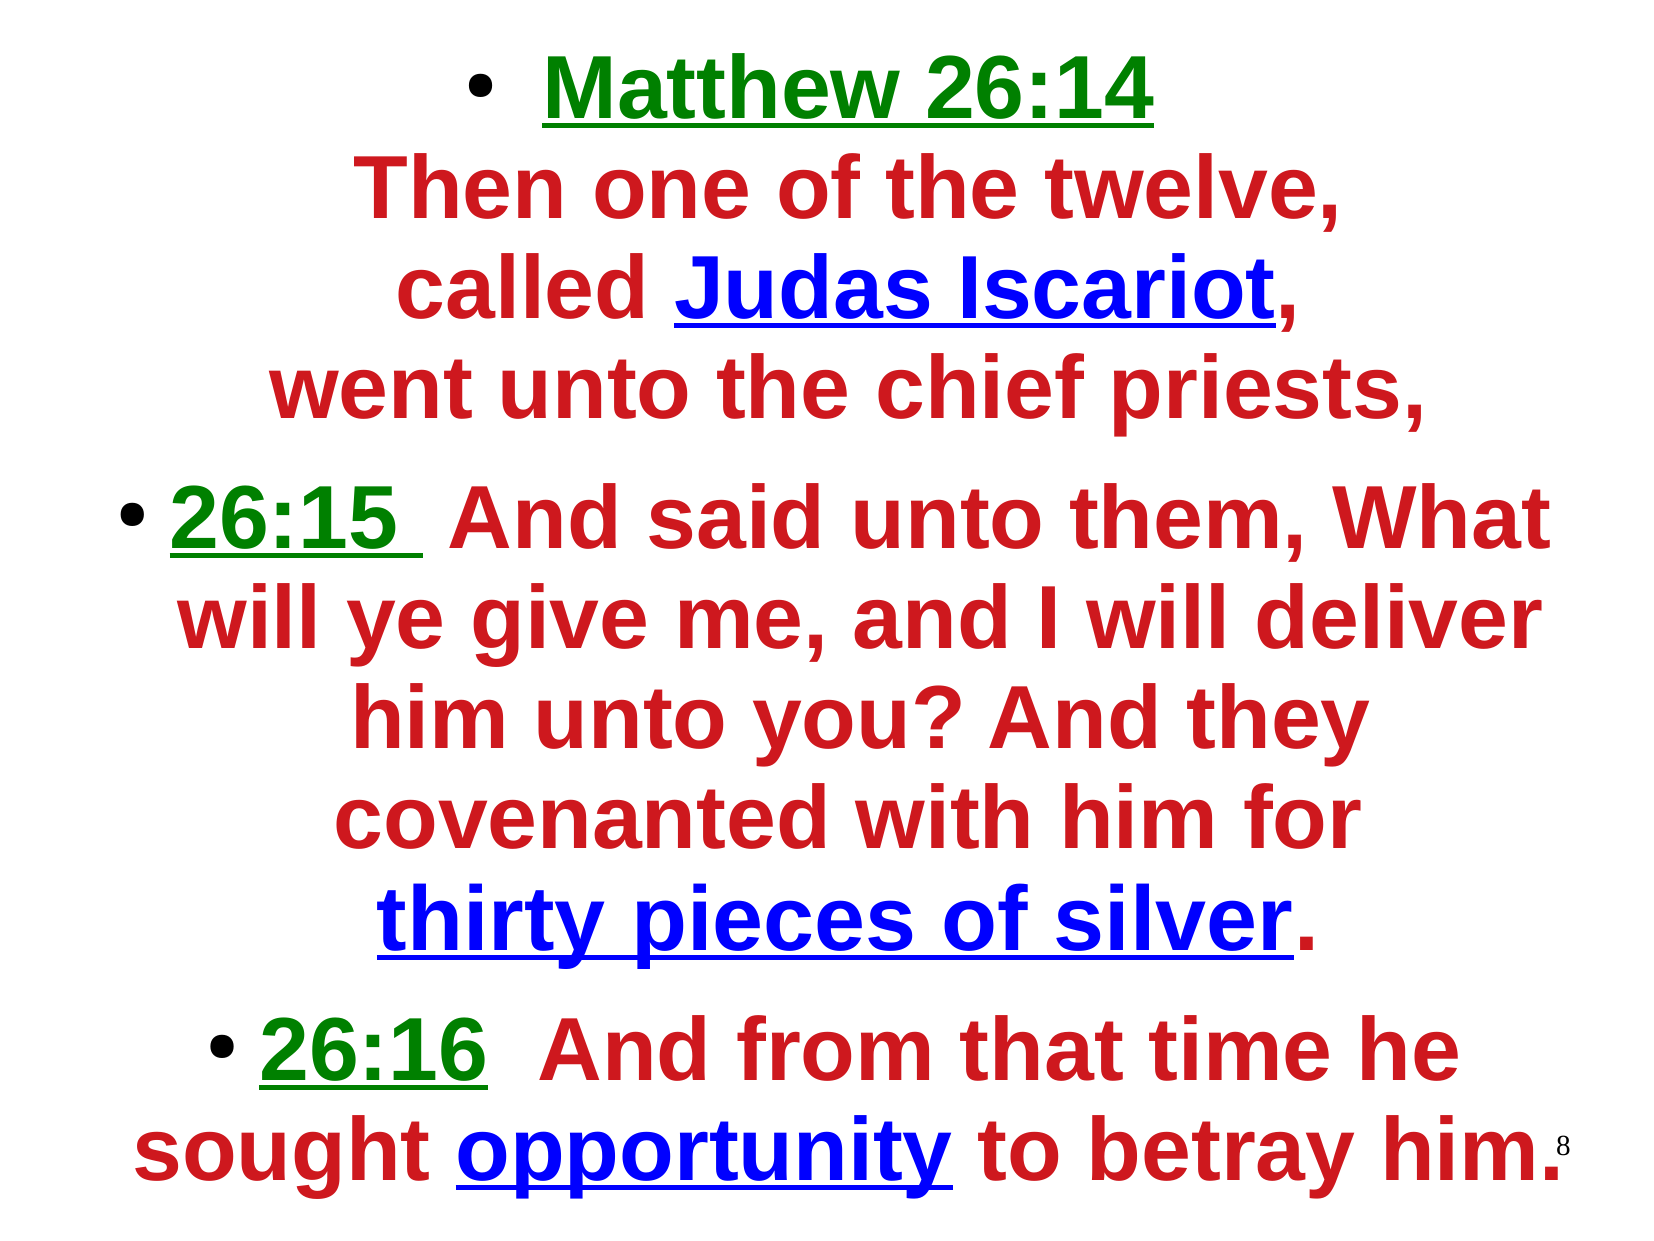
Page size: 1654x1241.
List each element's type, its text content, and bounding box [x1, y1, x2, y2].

list Matthew 26:14 Then one of the twelve, called Judas Iscariot, went unto the chief priests, 26:15 And said unto them, What will ye give me, and I will deliver him unto you? And they covenanted with him for thirty pieces of silver. 26:16 And from that time he sought opportunity to betray him. [37, 37, 1613, 1238]
